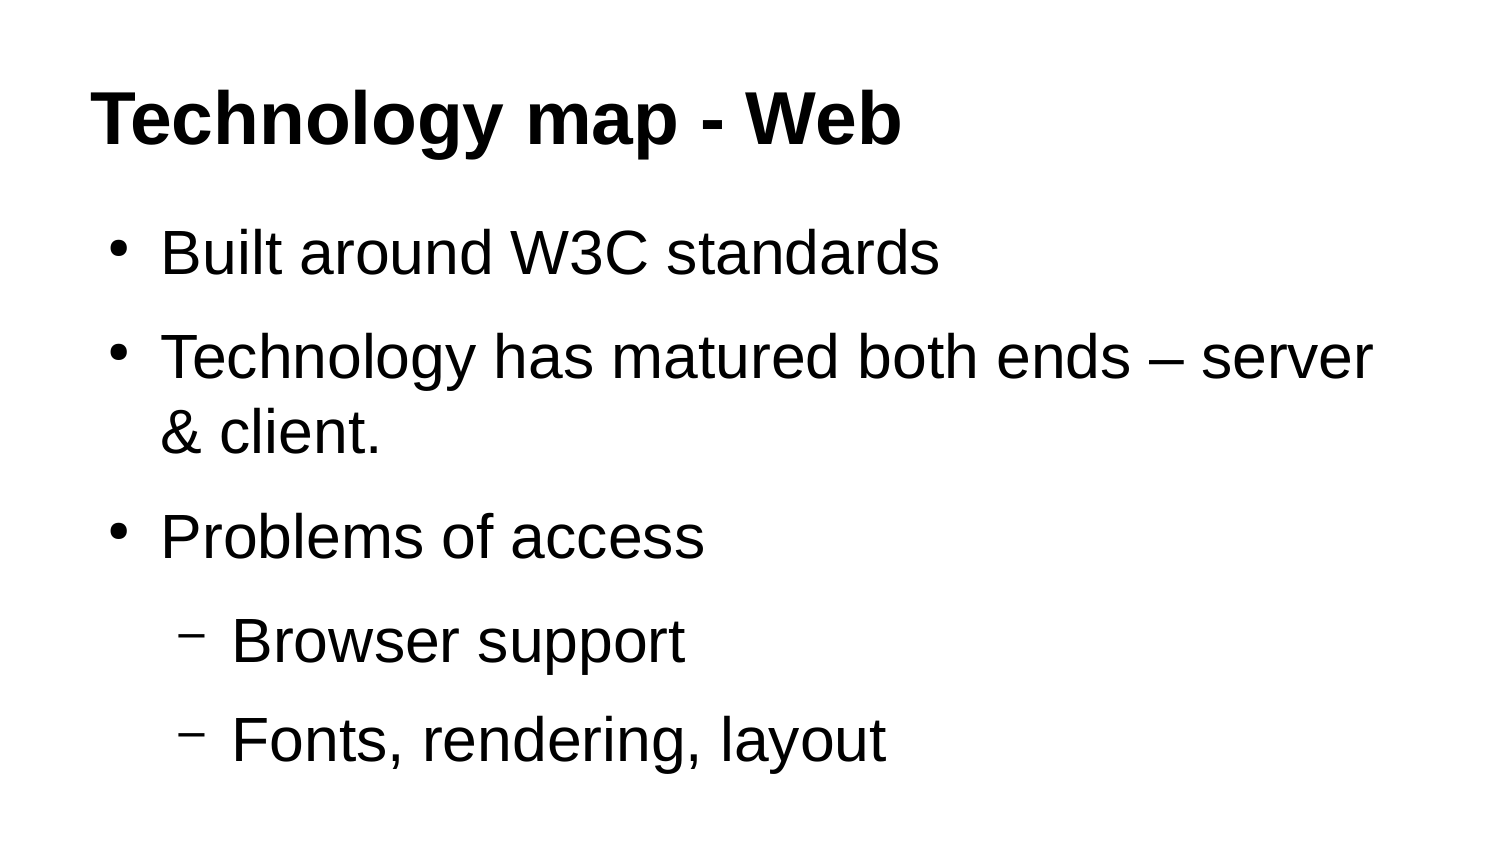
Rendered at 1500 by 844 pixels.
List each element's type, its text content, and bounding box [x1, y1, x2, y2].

list Built around W3C standards Technology has matured both ends – server & client. Problems of access Browser support Fonts, rendering, layout [75, 196, 1425, 808]
title Technology map - Web [75, 33, 1425, 175]
